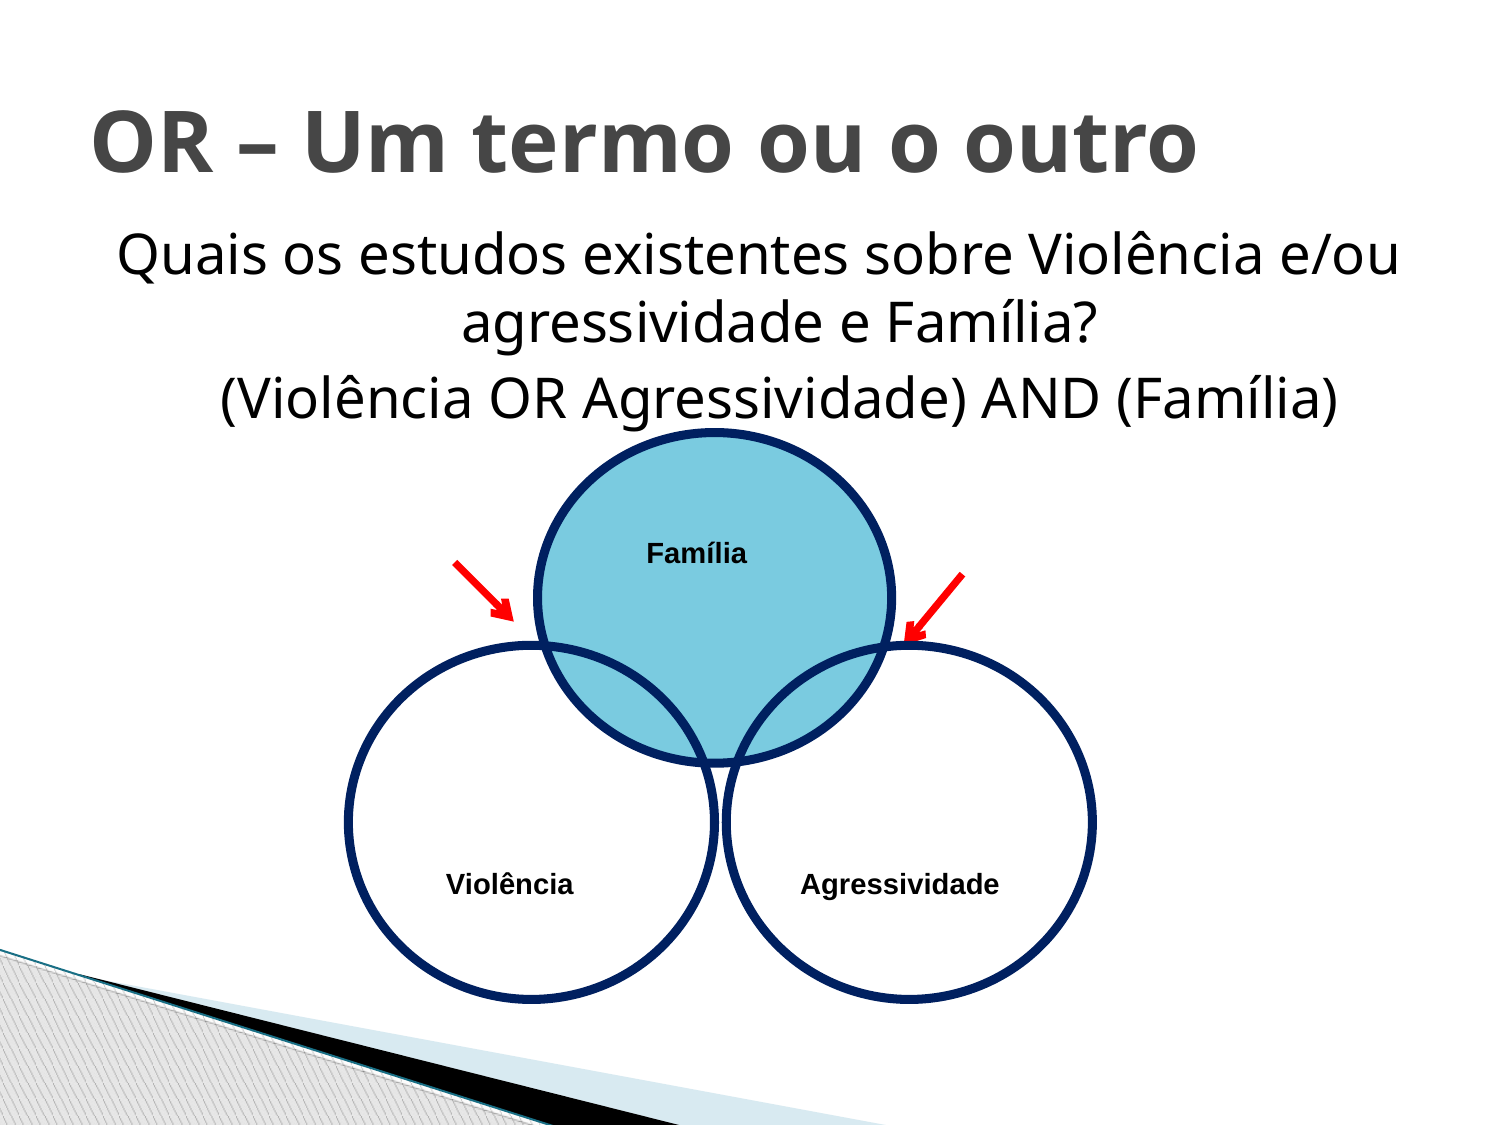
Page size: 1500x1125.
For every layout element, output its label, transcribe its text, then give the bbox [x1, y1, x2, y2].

text_box Violência [430, 857, 609, 908]
text_box [348, 432, 1093, 1000]
text_box Agressividade [785, 857, 1034, 908]
list Quais os estudos existentes sobre Violência e/ou agressividade e Família? (Violência OR Agressividade) AND (Família) [75, 233, 1425, 1055]
title OR – Um termo ou o outro [75, 45, 1425, 233]
text_box Família [631, 527, 810, 577]
